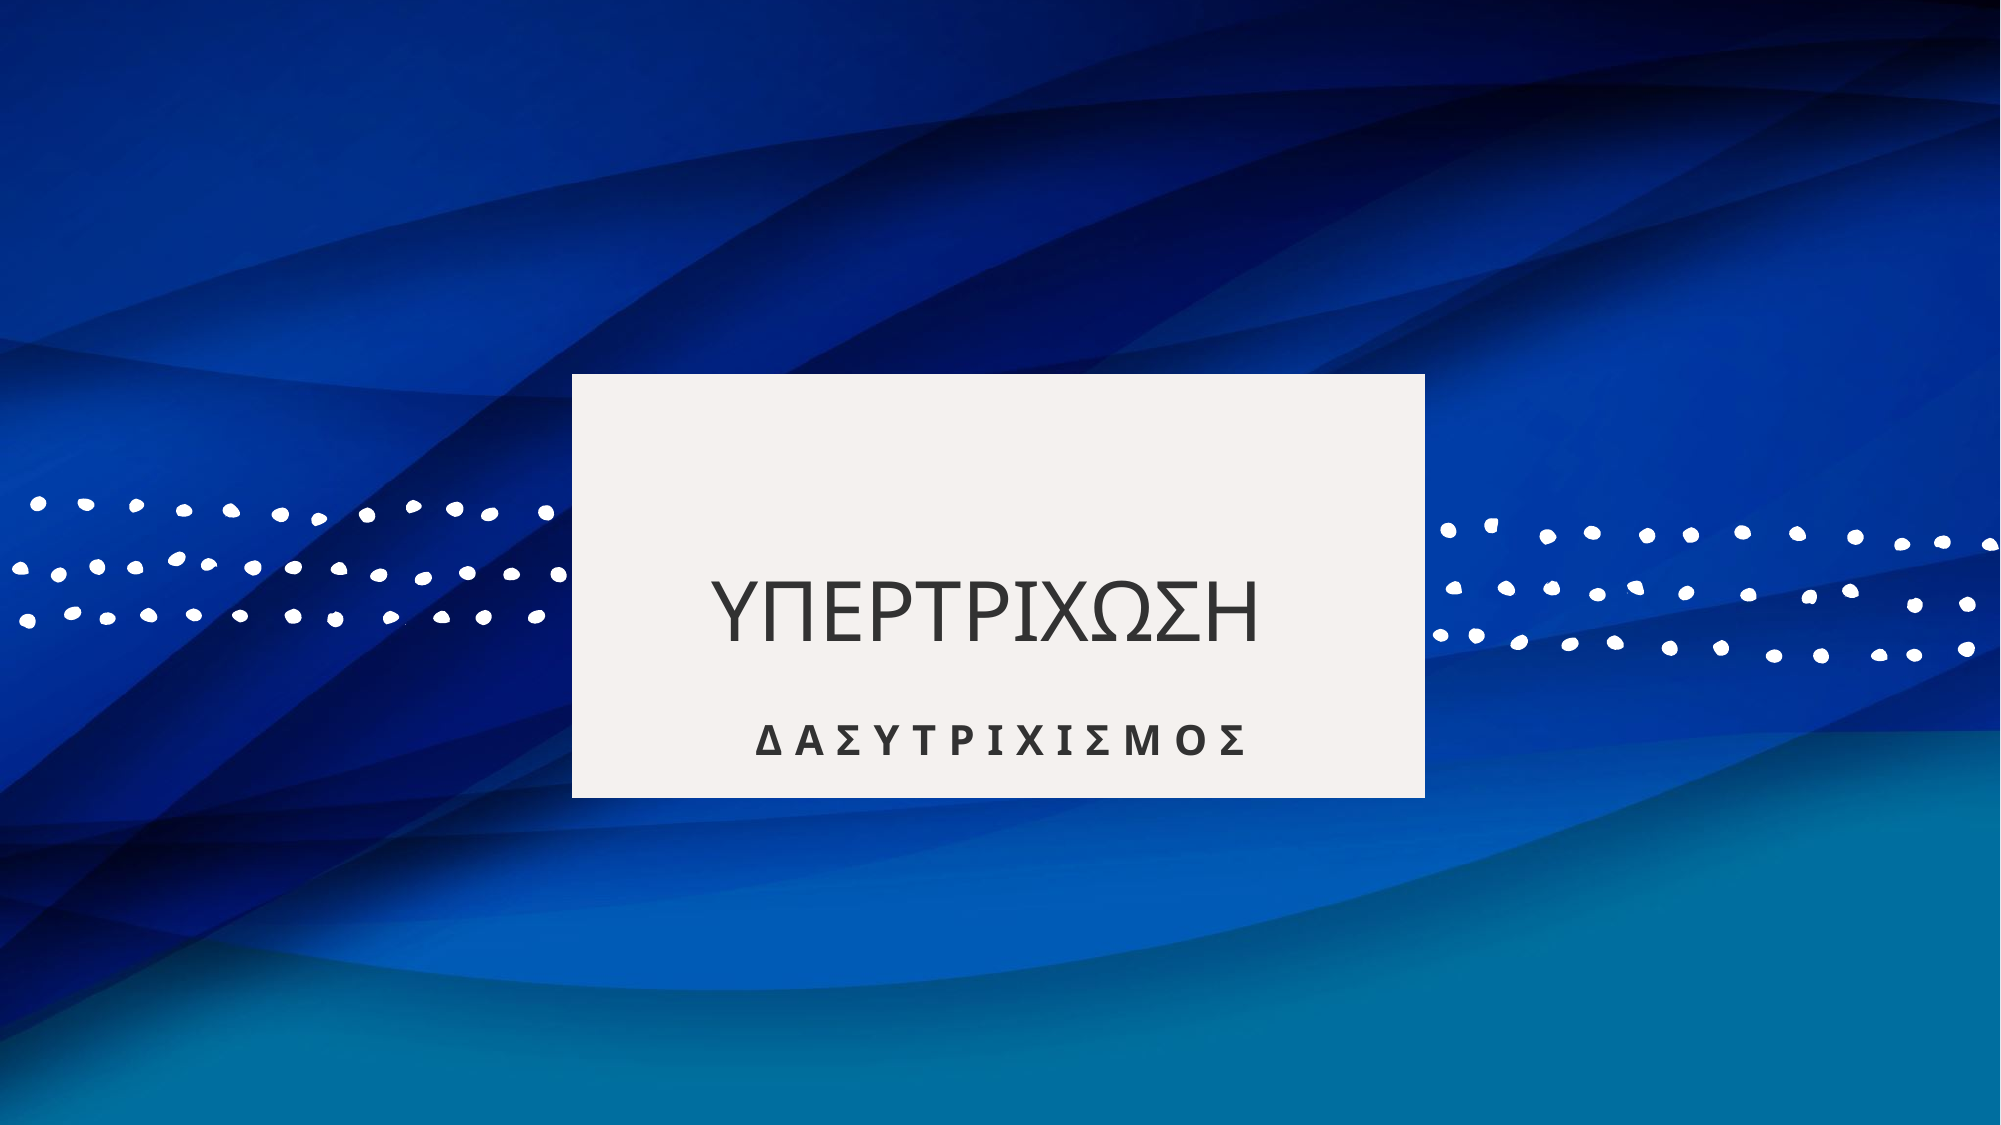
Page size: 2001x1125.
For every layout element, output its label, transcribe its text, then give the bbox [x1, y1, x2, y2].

text_box [232, 609, 248, 623]
text_box [284, 560, 302, 575]
text_box [1678, 585, 1695, 601]
text_box [1906, 648, 1923, 662]
text_box [1589, 587, 1606, 602]
text_box [406, 499, 422, 514]
text_box [271, 507, 289, 523]
text_box [1894, 537, 1911, 551]
text_box [129, 498, 145, 513]
text_box [475, 609, 492, 626]
text_box [140, 607, 158, 623]
text_box [89, 559, 106, 576]
text_box [358, 507, 376, 523]
text_box [1445, 581, 1462, 595]
text_box [1842, 583, 1859, 598]
text_box [1661, 640, 1678, 656]
text_box [1682, 527, 1700, 543]
text_box [1539, 529, 1557, 545]
text_box [370, 568, 388, 582]
text_box [99, 612, 116, 625]
text_box [572, 374, 1425, 798]
text_box [550, 567, 567, 583]
text_box [528, 610, 546, 624]
text_box [1765, 649, 1783, 663]
text_box [1606, 635, 1624, 650]
text_box [222, 503, 240, 518]
text_box [1440, 522, 1457, 539]
text_box [175, 503, 193, 517]
text_box [1934, 535, 1951, 549]
text_box [327, 611, 344, 628]
text_box [1847, 529, 1864, 545]
text_box [168, 551, 186, 567]
text_box [64, 606, 82, 621]
text_box [433, 610, 450, 624]
text_box [19, 613, 36, 629]
text_box [1801, 589, 1817, 605]
text_box [1789, 526, 1806, 542]
text_box [127, 560, 144, 575]
text_box [1484, 518, 1499, 534]
text_box [1959, 596, 1976, 612]
text_box [1813, 648, 1829, 664]
text_box [1543, 580, 1560, 596]
text_box [1957, 641, 1975, 657]
text_box [185, 608, 202, 622]
text_box [1713, 639, 1729, 656]
text_box [1639, 527, 1656, 544]
title ΥΠΕΡΤΡΙΧΩΣΗ [621, 498, 1377, 666]
text_box [1627, 580, 1645, 596]
text_box [284, 608, 302, 624]
text_box [459, 566, 476, 581]
text_box [1510, 634, 1528, 651]
text_box [200, 558, 218, 571]
text_box [11, 561, 29, 575]
text_box [30, 496, 47, 512]
text_box [330, 561, 348, 575]
text_box [1981, 537, 1999, 551]
text_box [50, 567, 67, 583]
text_box [1583, 525, 1601, 540]
text_box [383, 610, 400, 625]
subtitle ΔΑΣΥΤΡΙΧΙΣΜΟΣ [631, 681, 1368, 773]
text_box [538, 505, 555, 521]
text_box [311, 512, 328, 527]
text_box [1740, 587, 1757, 602]
text_box [1468, 628, 1485, 644]
text_box [1432, 628, 1449, 642]
text_box [446, 501, 464, 517]
text_box [1870, 648, 1888, 662]
text_box [244, 560, 262, 576]
text_box [481, 507, 499, 522]
text_box [1734, 525, 1752, 540]
text_box [1561, 637, 1579, 652]
picture [0, 0, 2000, 1113]
text_box [503, 567, 521, 581]
text_box [414, 571, 433, 586]
text_box [1907, 597, 1923, 614]
text_box [77, 498, 95, 512]
text_box [1497, 580, 1517, 596]
